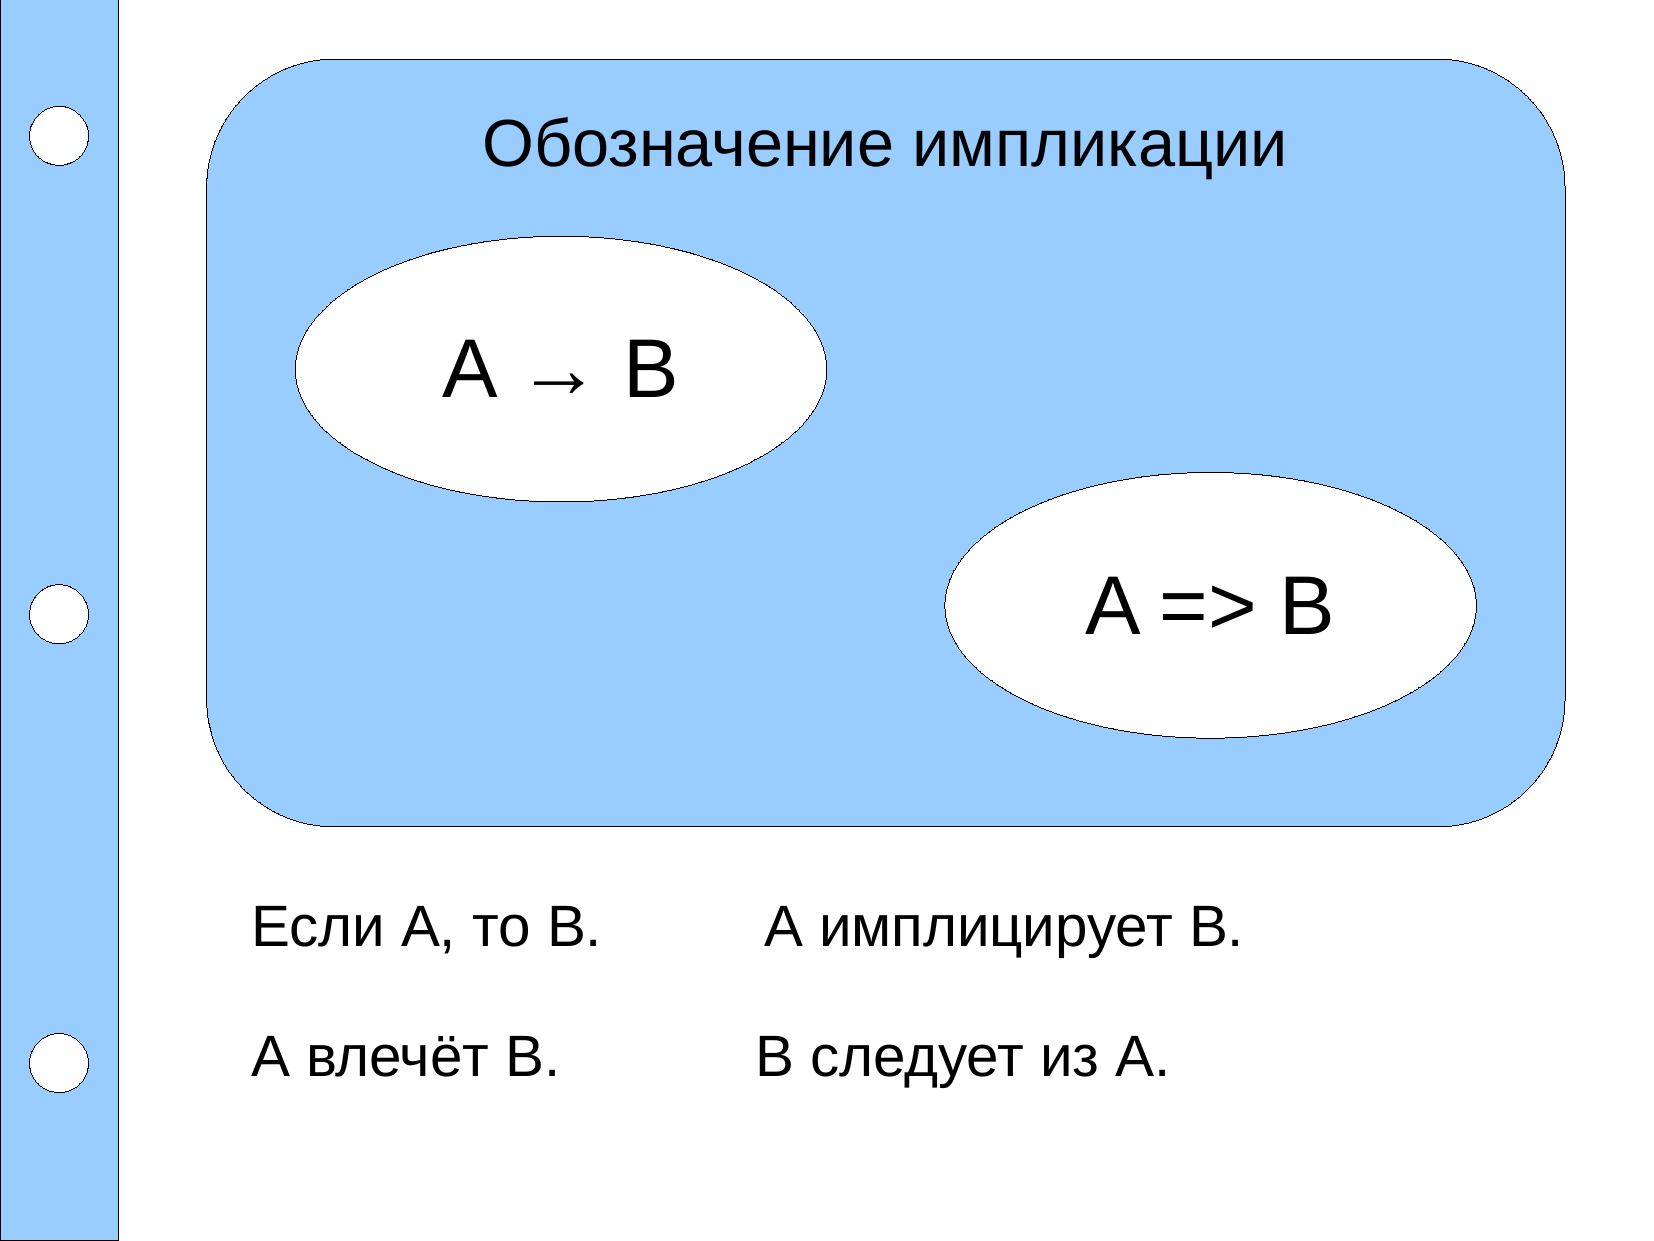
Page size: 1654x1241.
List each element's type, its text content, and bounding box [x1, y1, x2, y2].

text_box Обозначение импликации [206, 59, 1566, 827]
text_box A → В [295, 236, 827, 502]
text_box [0, 0, 119, 1241]
text_box [1453, 59, 1536, 104]
text_box A => В [944, 472, 1477, 739]
text_box [236, 59, 319, 104]
text_box Если А, то В. А имплицирует В. А влечёт В. В следует из А. [236, 885, 1565, 1096]
